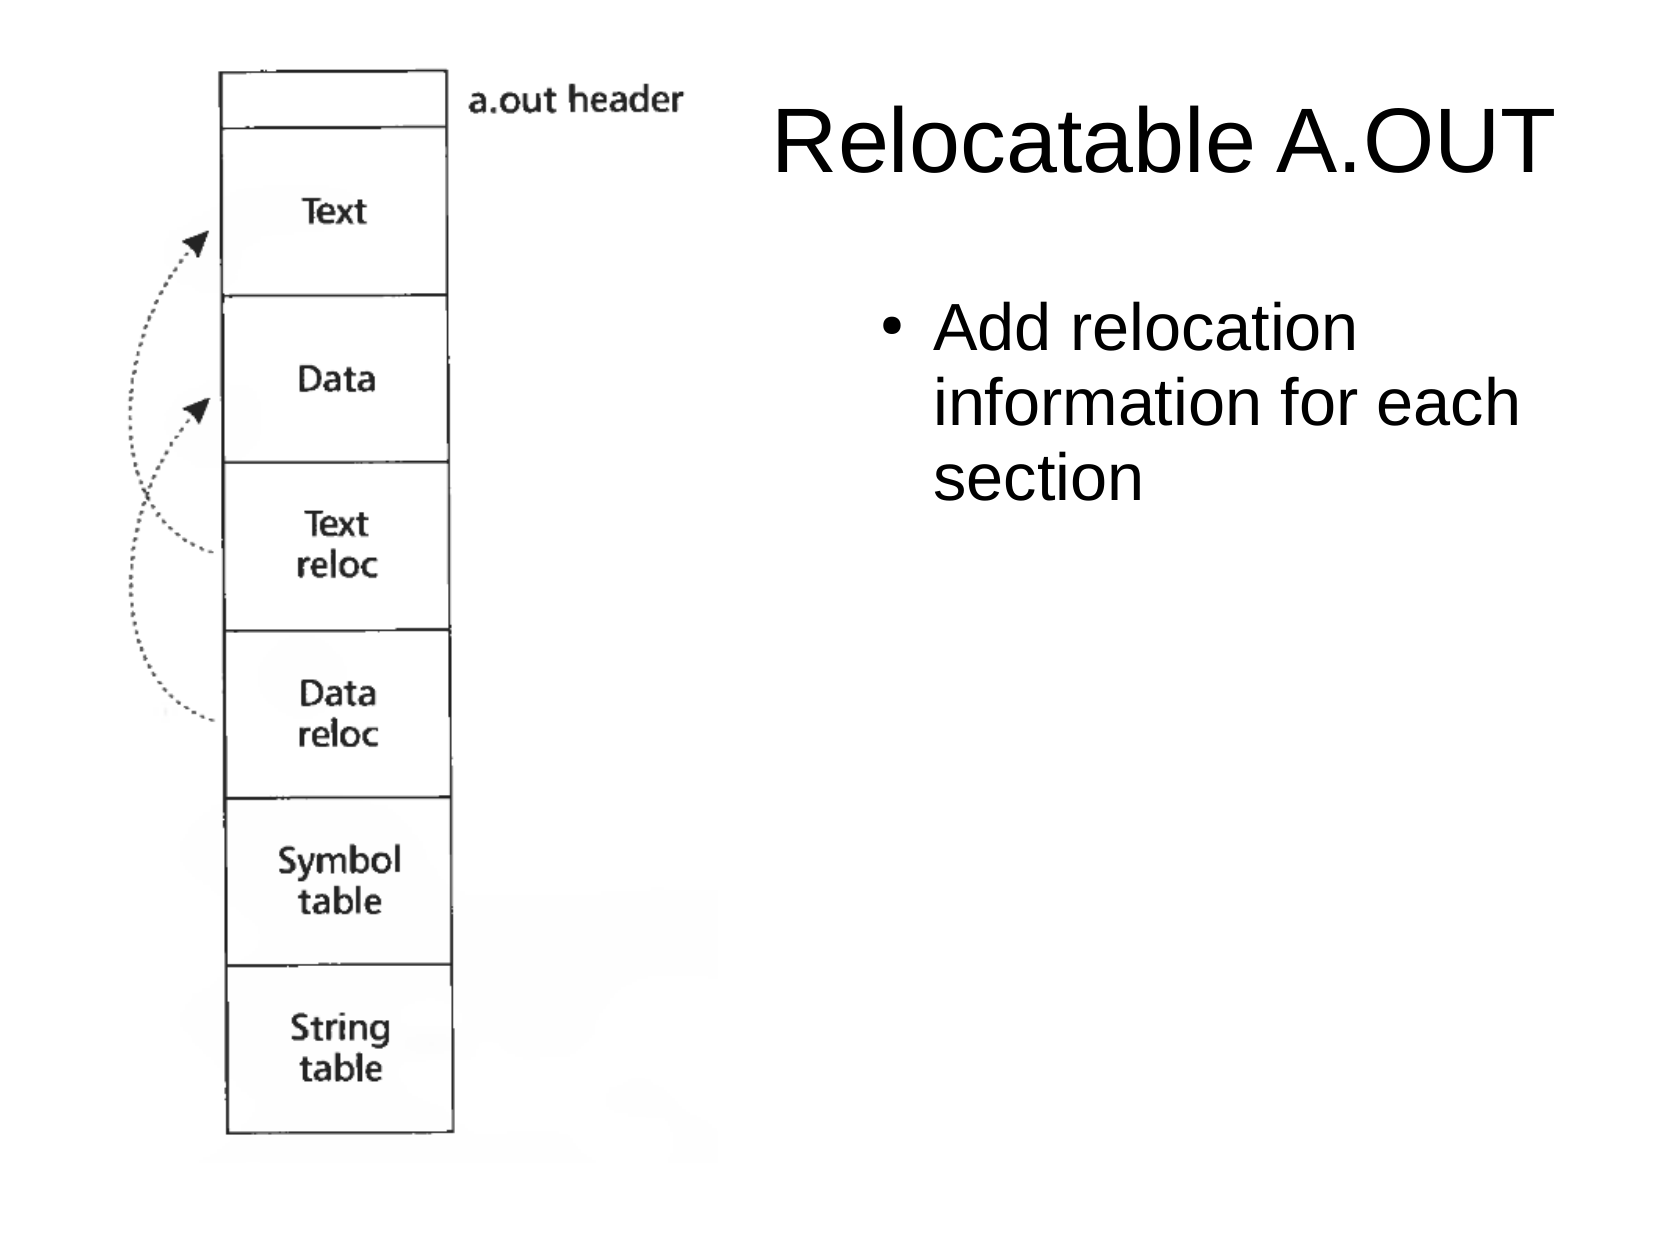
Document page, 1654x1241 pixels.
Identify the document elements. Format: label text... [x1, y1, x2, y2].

list Add relocation information for each section [862, 290, 1571, 1010]
picture [112, 20, 718, 1163]
title Relocatable A.OUT [718, 37, 1613, 245]
